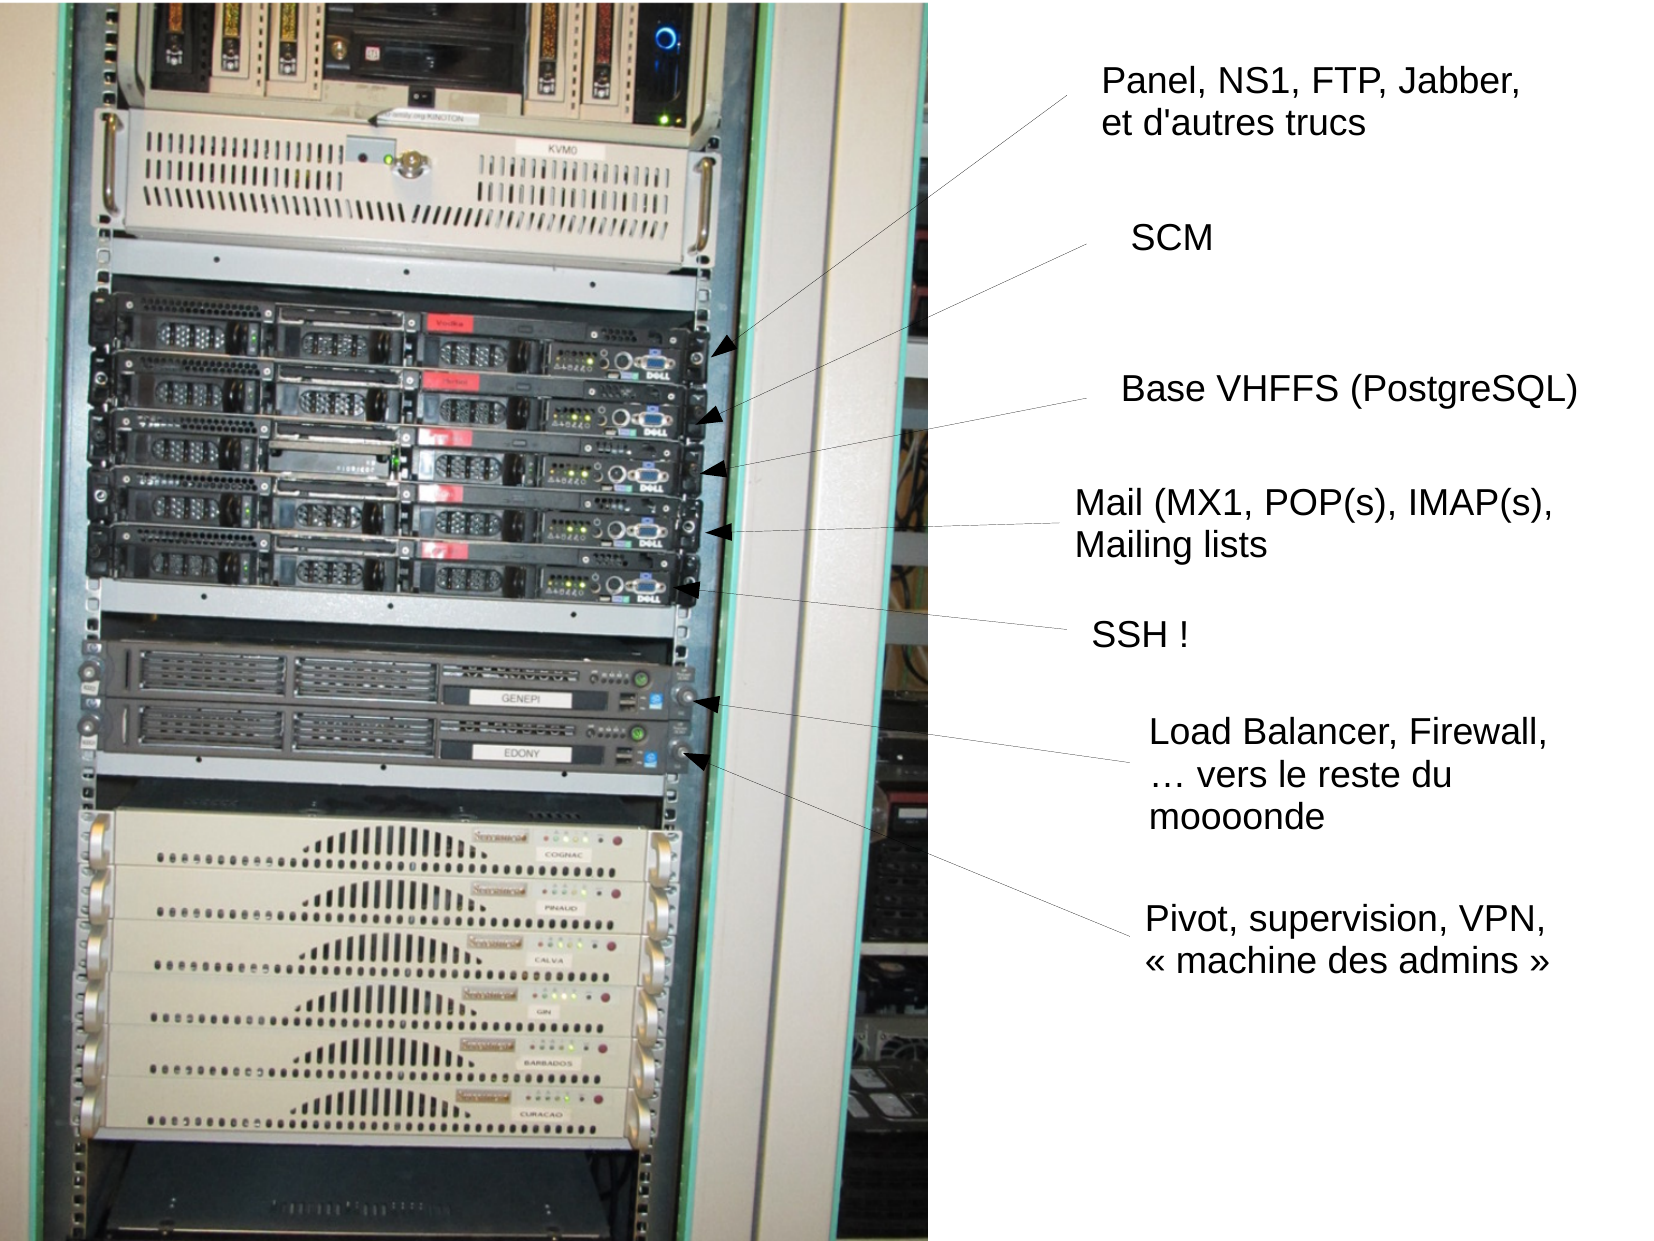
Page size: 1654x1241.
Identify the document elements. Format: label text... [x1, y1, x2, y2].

text_box Panel, NS1, FTP, Jabber, et d'autres trucs [1086, 51, 1537, 151]
text_box SSH ! [1076, 605, 1204, 663]
text_box Load Balancer, Firewall, … vers le reste du moooonde [1134, 703, 1573, 864]
text_box Base VHFFS (PostgreSQL) [1106, 360, 1595, 418]
text_box Mail (MX1, POP(s), IMAP(s), Mailing lists [1059, 473, 1611, 573]
text_box Pivot, supervision, VPN, « machine des admins » [1129, 890, 1566, 989]
picture [0, 2, 928, 1241]
text_box SCM [1115, 208, 1229, 266]
